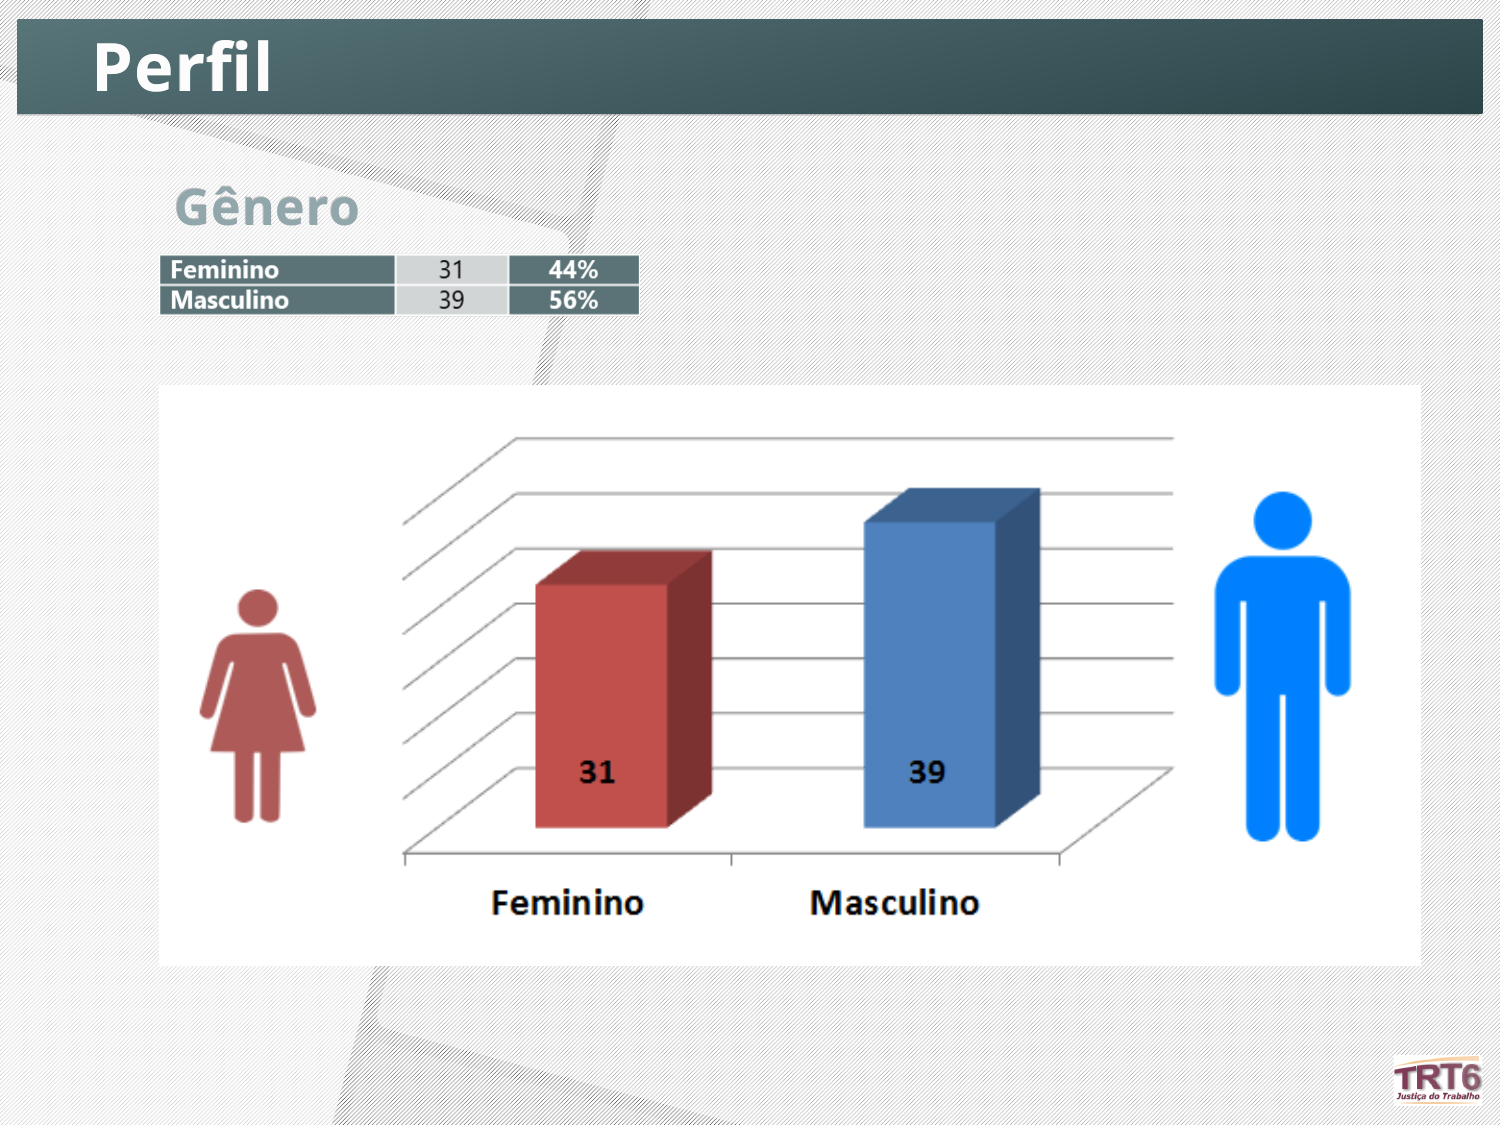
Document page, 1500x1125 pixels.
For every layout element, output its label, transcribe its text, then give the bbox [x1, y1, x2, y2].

text_box [18, 19, 1482, 114]
picture [1393, 1055, 1483, 1106]
picture [159, 385, 1421, 966]
text_box Gênero [159, 168, 1270, 243]
text_box Perfil [77, 18, 1270, 113]
picture [159, 246, 640, 330]
